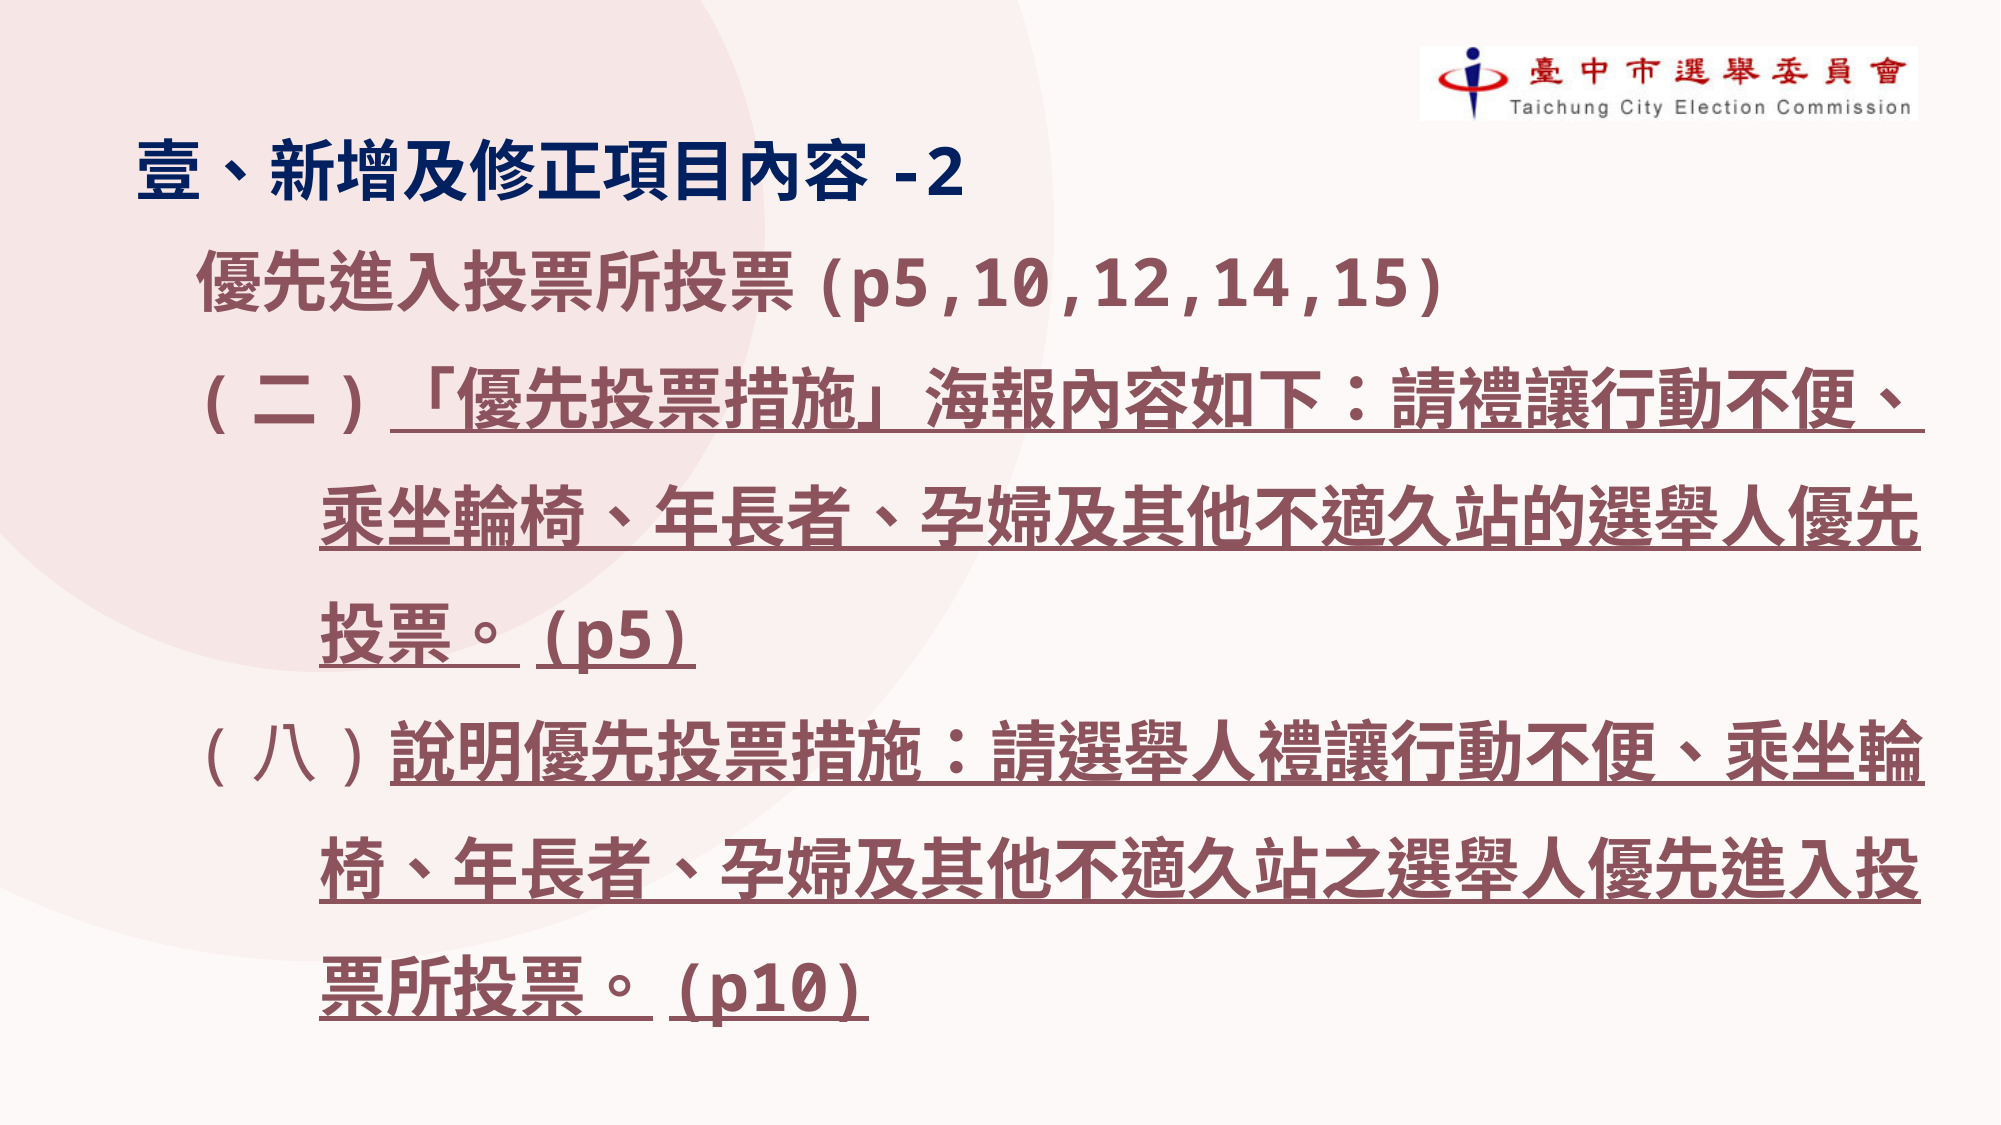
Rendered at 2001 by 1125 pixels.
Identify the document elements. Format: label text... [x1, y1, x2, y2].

title 壹、新增及修正項目內容-2 [120, 58, 1918, 189]
list 優先進入投票所投票(p5,10,12,14,15) (二)「優先投票措施」海報內容如下：請禮讓行動不便、 乘坐輪椅、年長者、孕婦及其他不適久站的選舉人優先 投票。(p5) (八)說明優先投票措施：請選舉人禮讓行動不便、乘坐輪 椅、年長者、孕婦及其他不適久站之選舉人優先進入投 票所投票。(p10) [120, 231, 1945, 1045]
